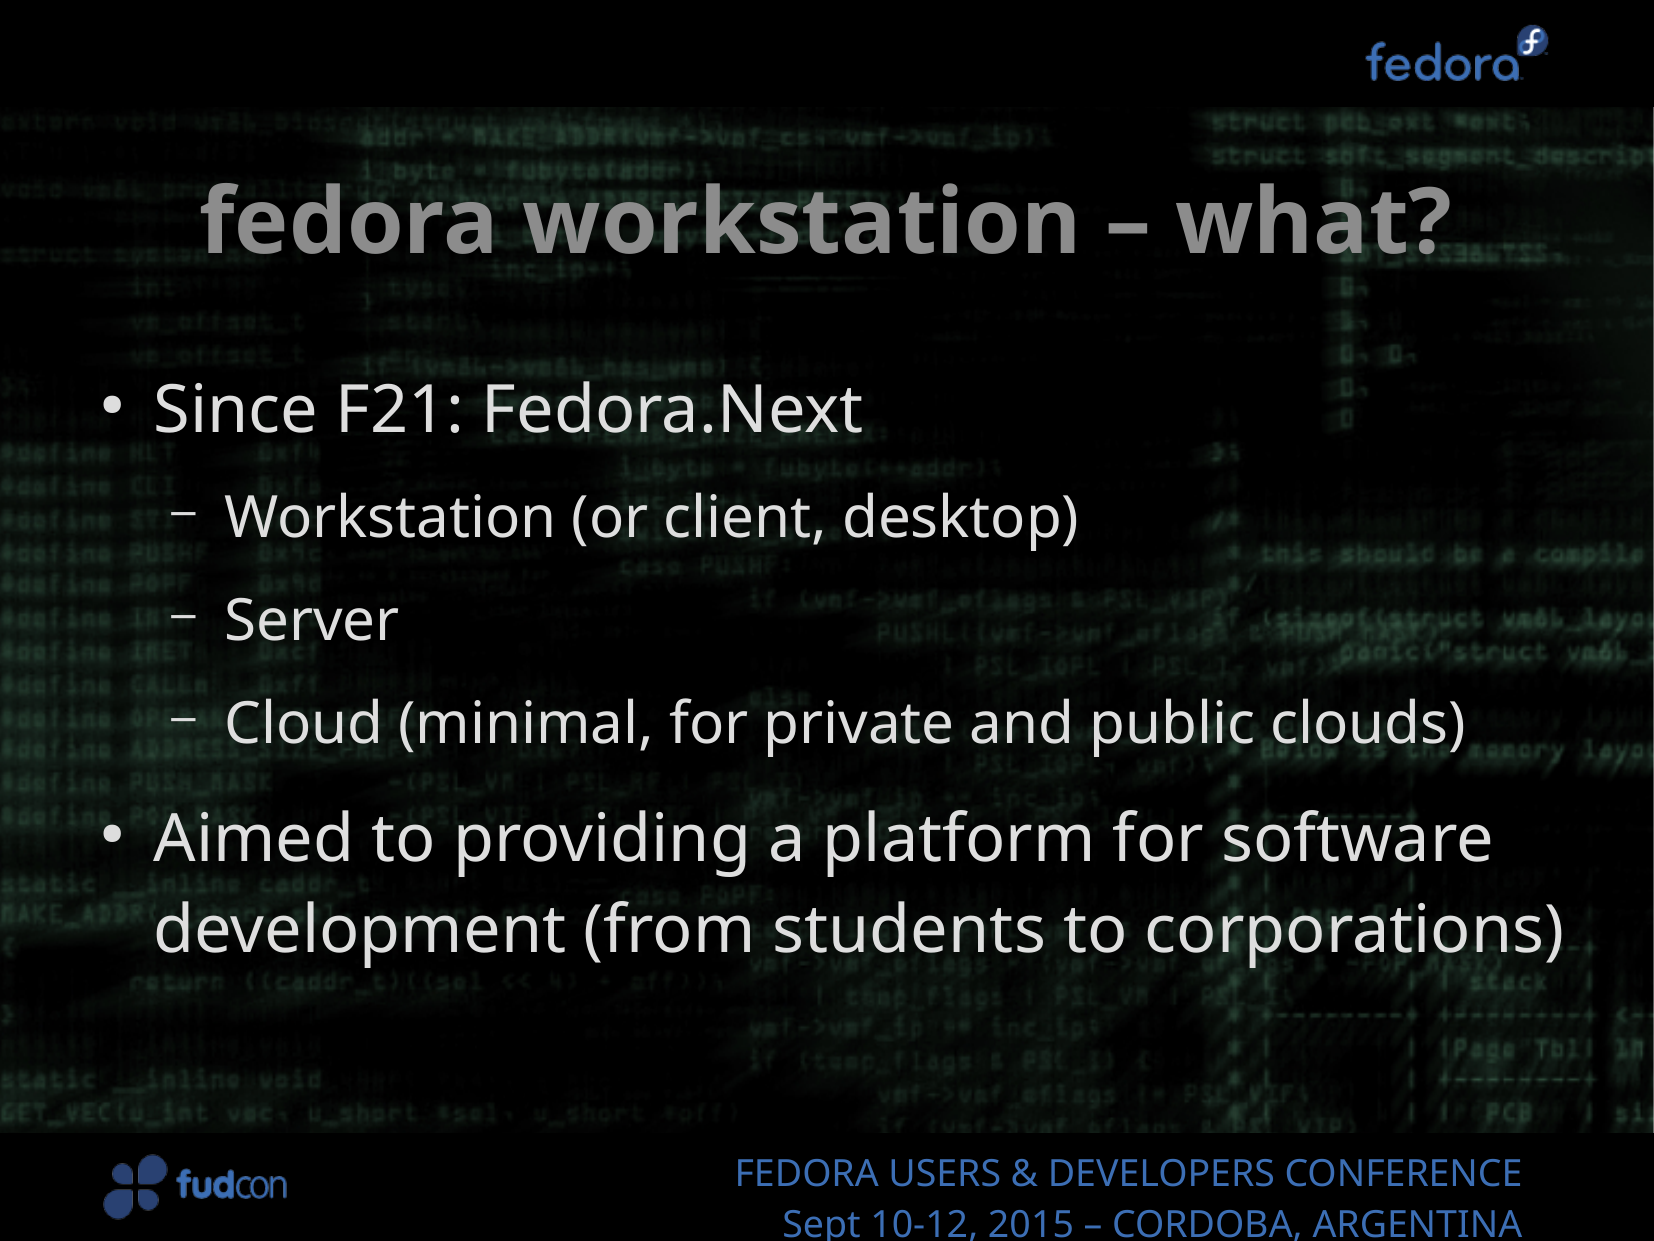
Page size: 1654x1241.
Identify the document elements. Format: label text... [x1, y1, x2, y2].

picture [0, 0, 1654, 1241]
title fedora workstation – what? [82, 114, 1571, 322]
list Since F21: Fedora.Next Workstation (or client, desktop) Server Cloud (minimal, for private and public clouds) Aimed to providing a platform for software development (from students to corporations) [82, 361, 1571, 1081]
